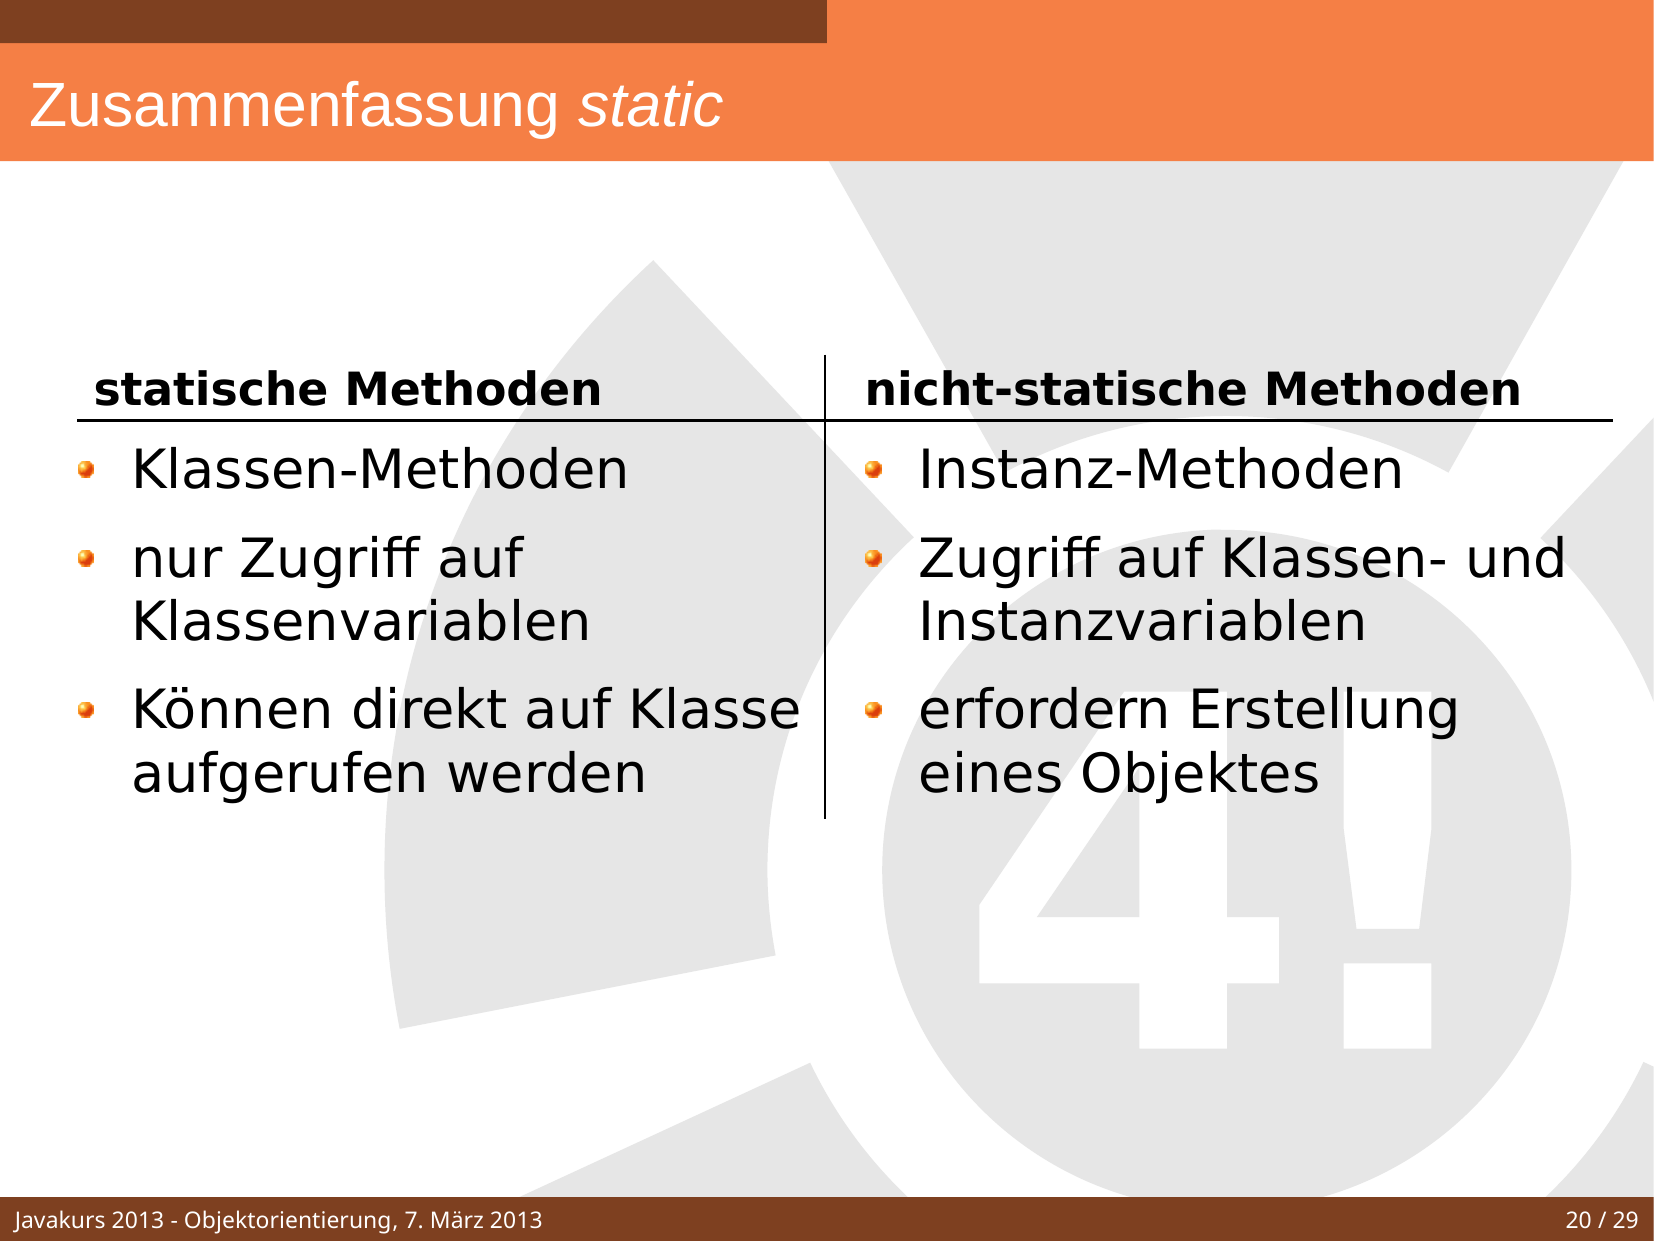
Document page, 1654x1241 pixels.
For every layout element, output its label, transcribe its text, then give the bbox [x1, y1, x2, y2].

text_box nicht-statische Methoden [849, 355, 1538, 424]
text_box statische Methoden [78, 355, 619, 424]
list Klassen-Methoden nur Zugriff auf Klassenvariablen Können direkt auf Klasse aufgerufen werden [60, 438, 832, 834]
list Instanz-Methoden Zugriff auf Klassen- und Instanzvariablen erfordern Erstellung eines Objektes [847, 438, 1588, 834]
title Zusammenfassung static [29, 67, 1595, 143]
